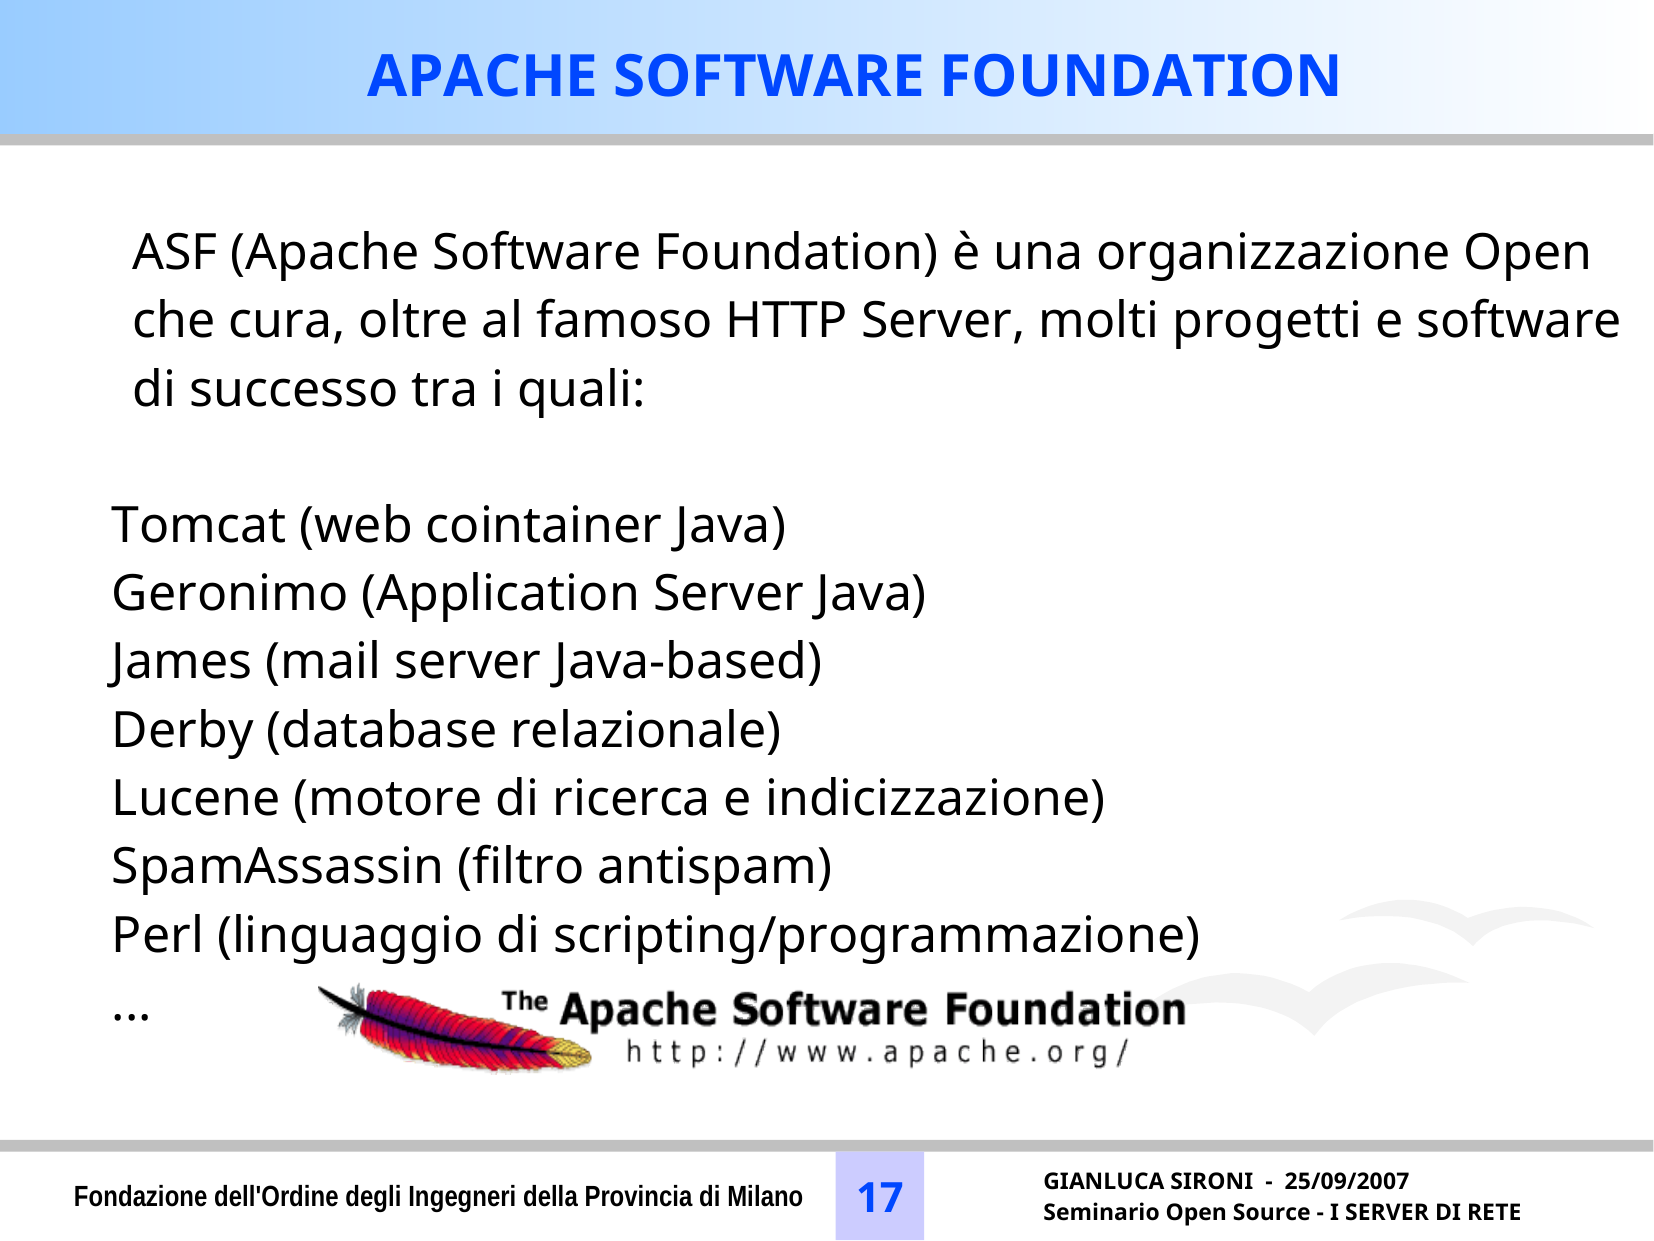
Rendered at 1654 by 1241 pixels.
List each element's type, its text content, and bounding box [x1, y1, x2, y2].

picture [318, 981, 1189, 1075]
list ASF (Apache Software Foundation) è una organizzazione Open che cura, oltre al famoso HTTP Server, molti progetti e software di successo tra i quali: Tomcat (web cointainer Java) Geronimo (Application Server Java) James (mail server Java-based) Derby (database relazionale) Lucene (motore di ricerca e indicizzazione) SpamAssassin (filtro antispam) Perl (linguaggio di scripting/programmazione) ... [111, 147, 1654, 1123]
title APACHE SOFTWARE FOUNDATION [85, 0, 1654, 148]
